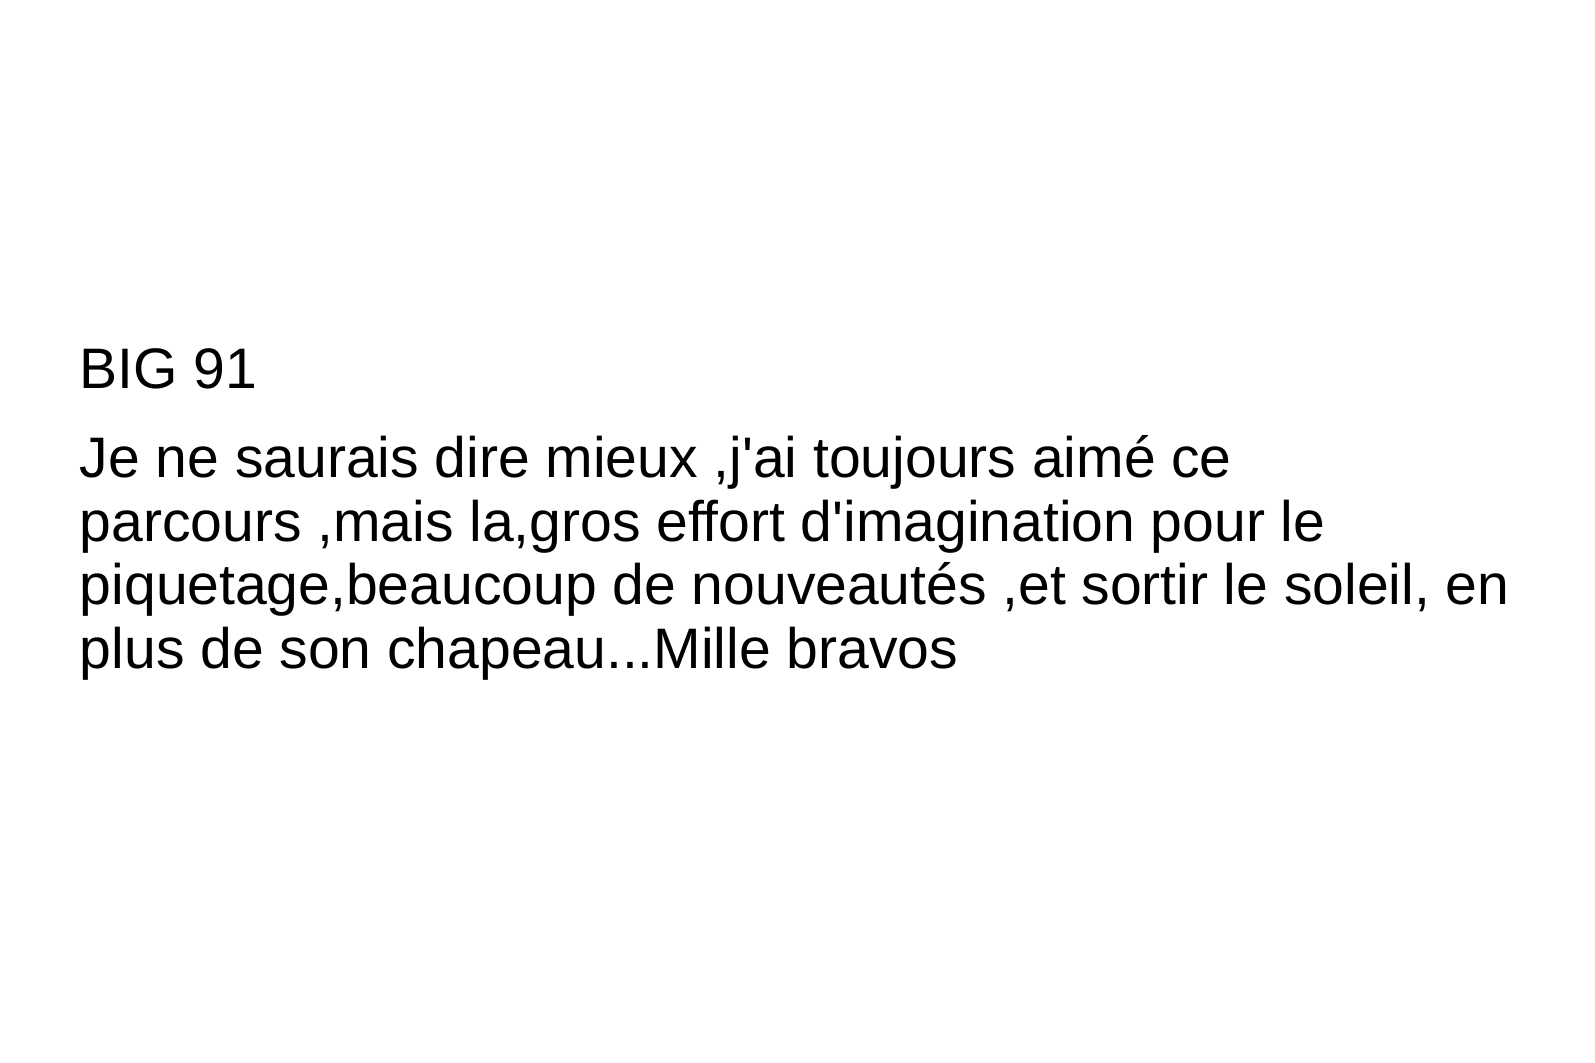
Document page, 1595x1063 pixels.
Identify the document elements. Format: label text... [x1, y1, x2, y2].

list BIG 91 Je ne saurais dire mieux ,j'ai toujours aimé ce parcours ,mais la,gros effort d'imagination pour le piquetage,beaucoup de nouveautés ,et sortir le soleil, en plus de son chapeau...Mille bravos [79, 248, 1515, 951]
